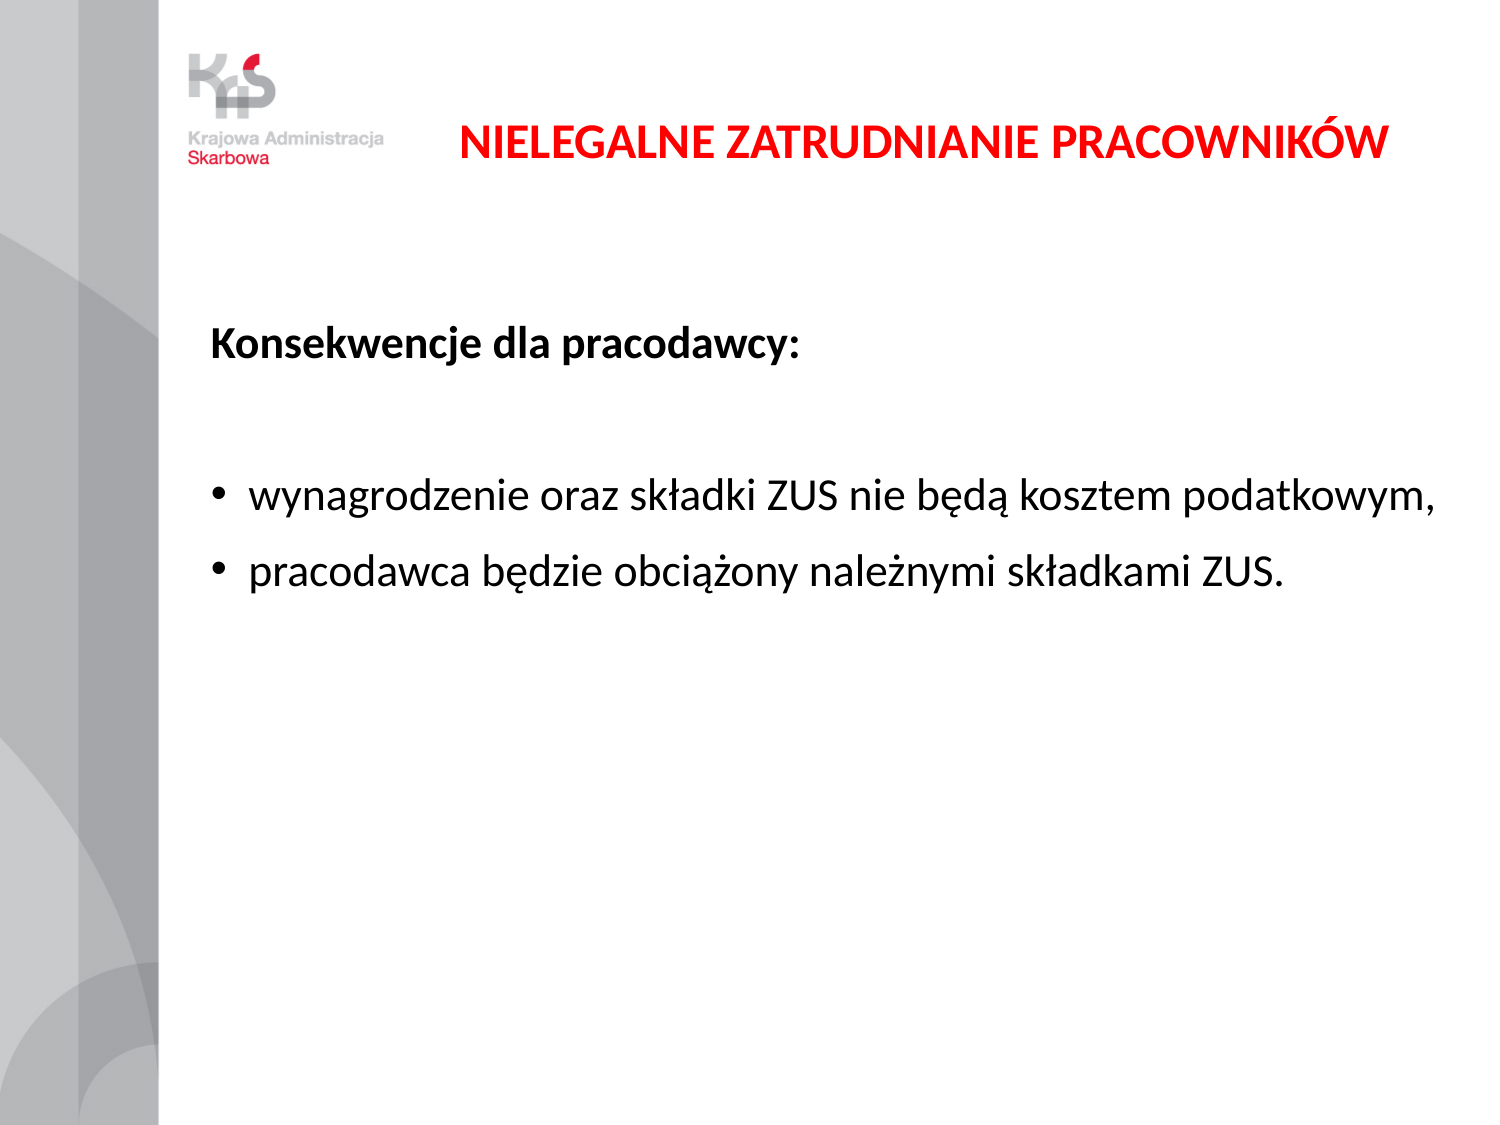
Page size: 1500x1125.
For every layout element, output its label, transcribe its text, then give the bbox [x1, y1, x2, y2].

title NIELEGALNE ZATRUDNIANIE PRACOWNIKÓW [424, 45, 1425, 204]
list Konsekwencje dla pracodawcy: wynagrodzenie oraz składki ZUS nie będą kosztem podatkowym, pracodawca będzie obciążony należnymi składkami ZUS. [196, 204, 1477, 1125]
picture [0, 0, 1500, 1125]
